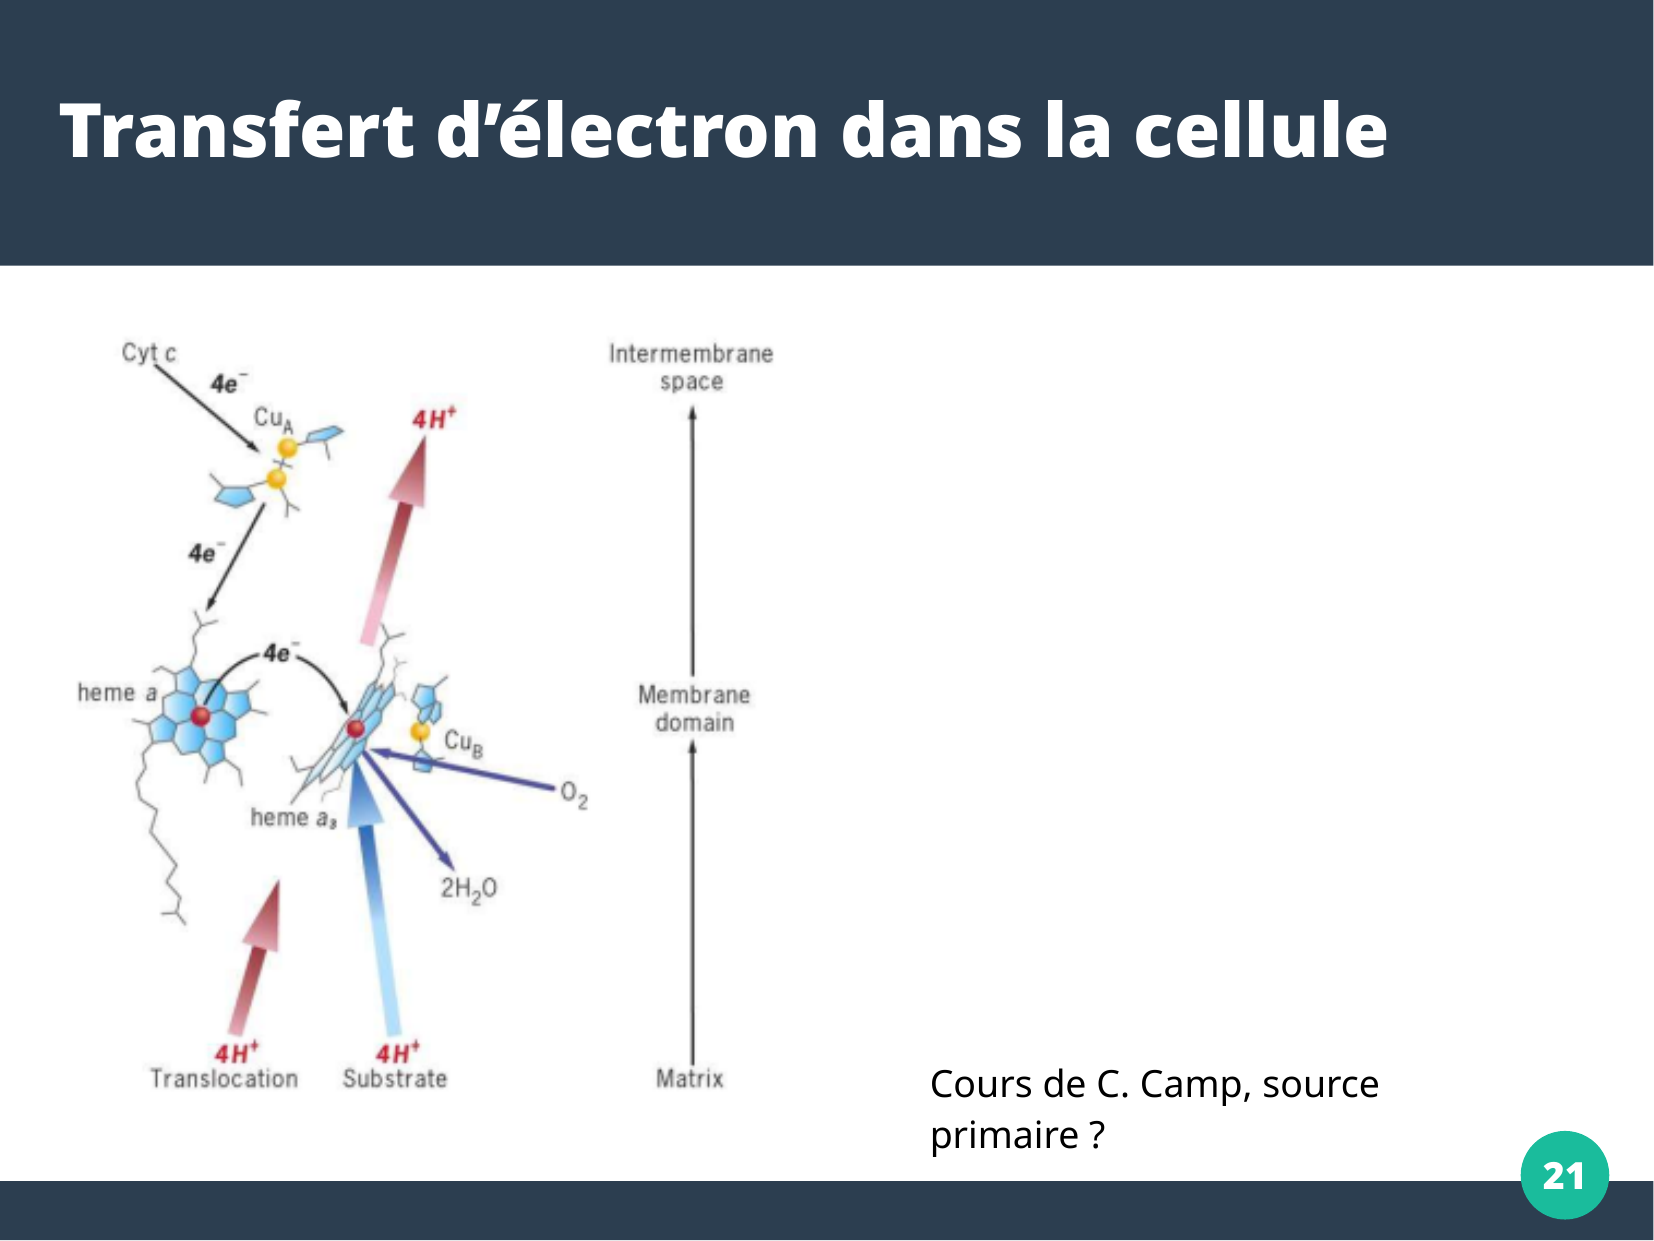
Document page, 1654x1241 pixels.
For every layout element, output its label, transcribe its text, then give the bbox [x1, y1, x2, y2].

picture [60, 315, 804, 1141]
text_box Cours de C. Camp, source primaire ? [915, 1050, 1486, 1152]
title Transfert d’électron dans la cellule [59, 49, 1595, 207]
